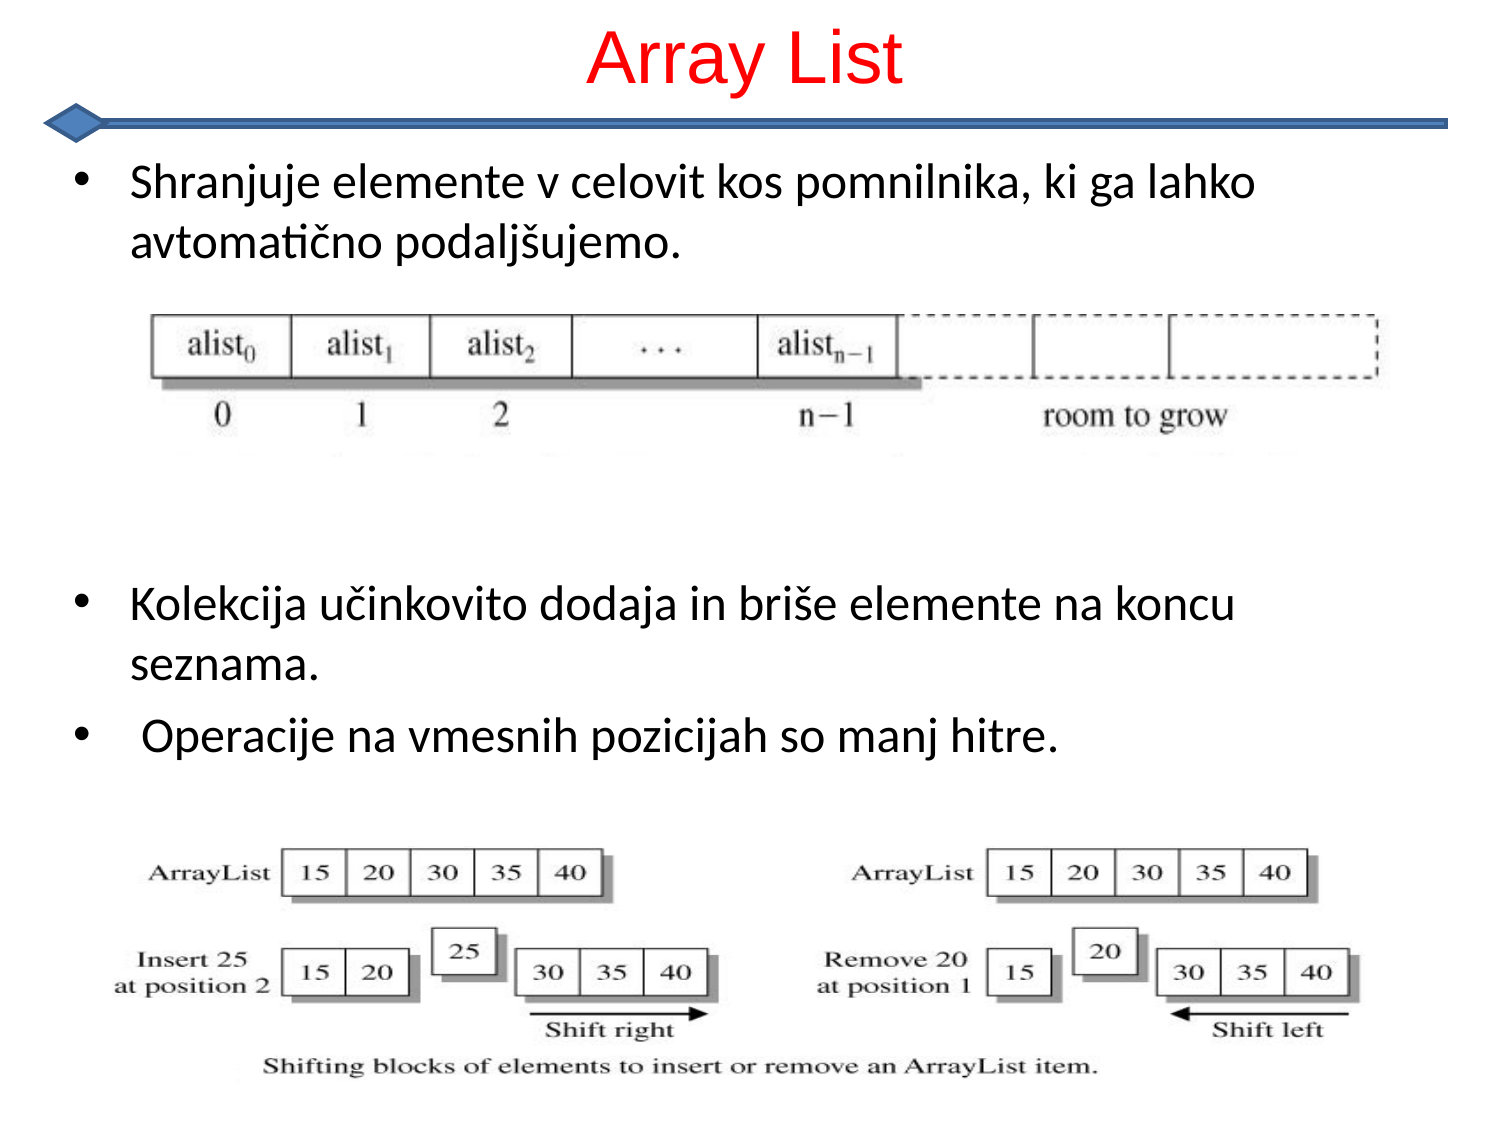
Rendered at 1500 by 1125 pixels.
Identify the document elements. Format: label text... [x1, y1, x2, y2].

title Array List [70, 0, 1421, 108]
picture [147, 314, 1394, 457]
list Shranjuje elemente v celovit kos pomnilnika, ki ga lahko avtomatično podaljšujemo. Kolekcija učinkovito dodaja in briše elemente na koncu seznama. Operacije na vmesnih pozicijah so manj hitre. [58, 140, 1409, 1038]
picture [112, 846, 1365, 1089]
